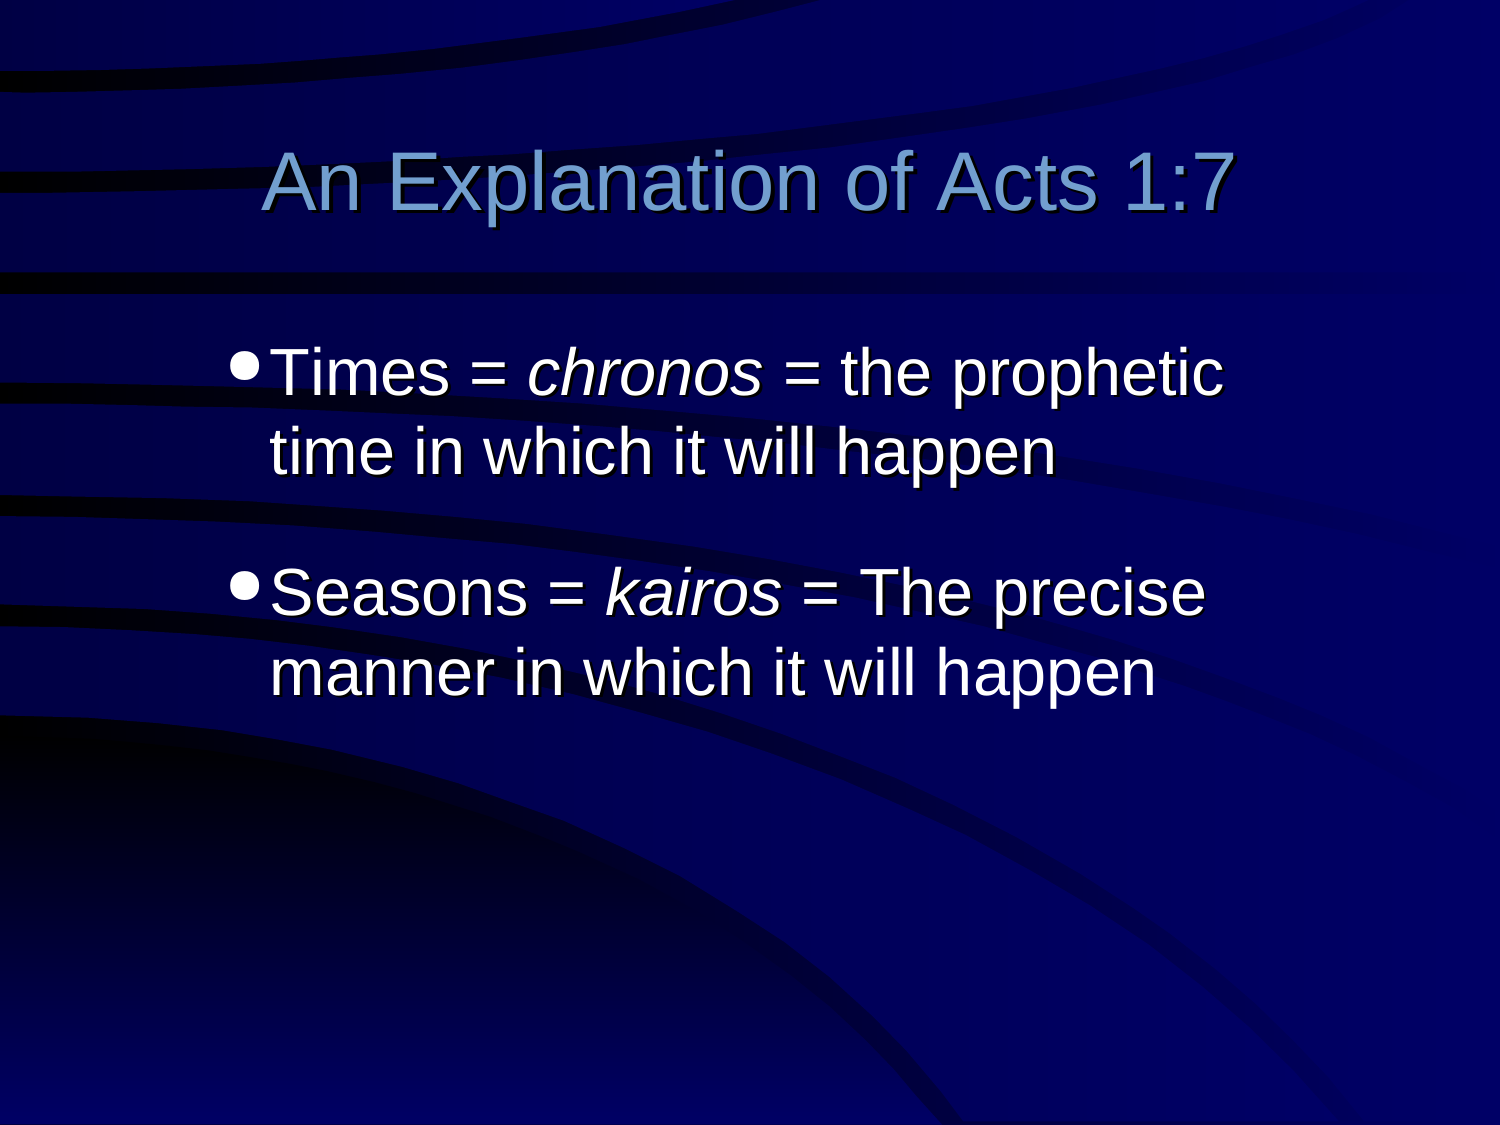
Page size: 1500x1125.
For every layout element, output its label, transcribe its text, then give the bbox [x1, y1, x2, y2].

text_box Times = chronos = the prophetic time in which it will happen Seasons = kairos = The precise manner in which it will happen [210, 320, 1291, 716]
text_box An Explanation of Acts 1:7 [180, 119, 1321, 235]
